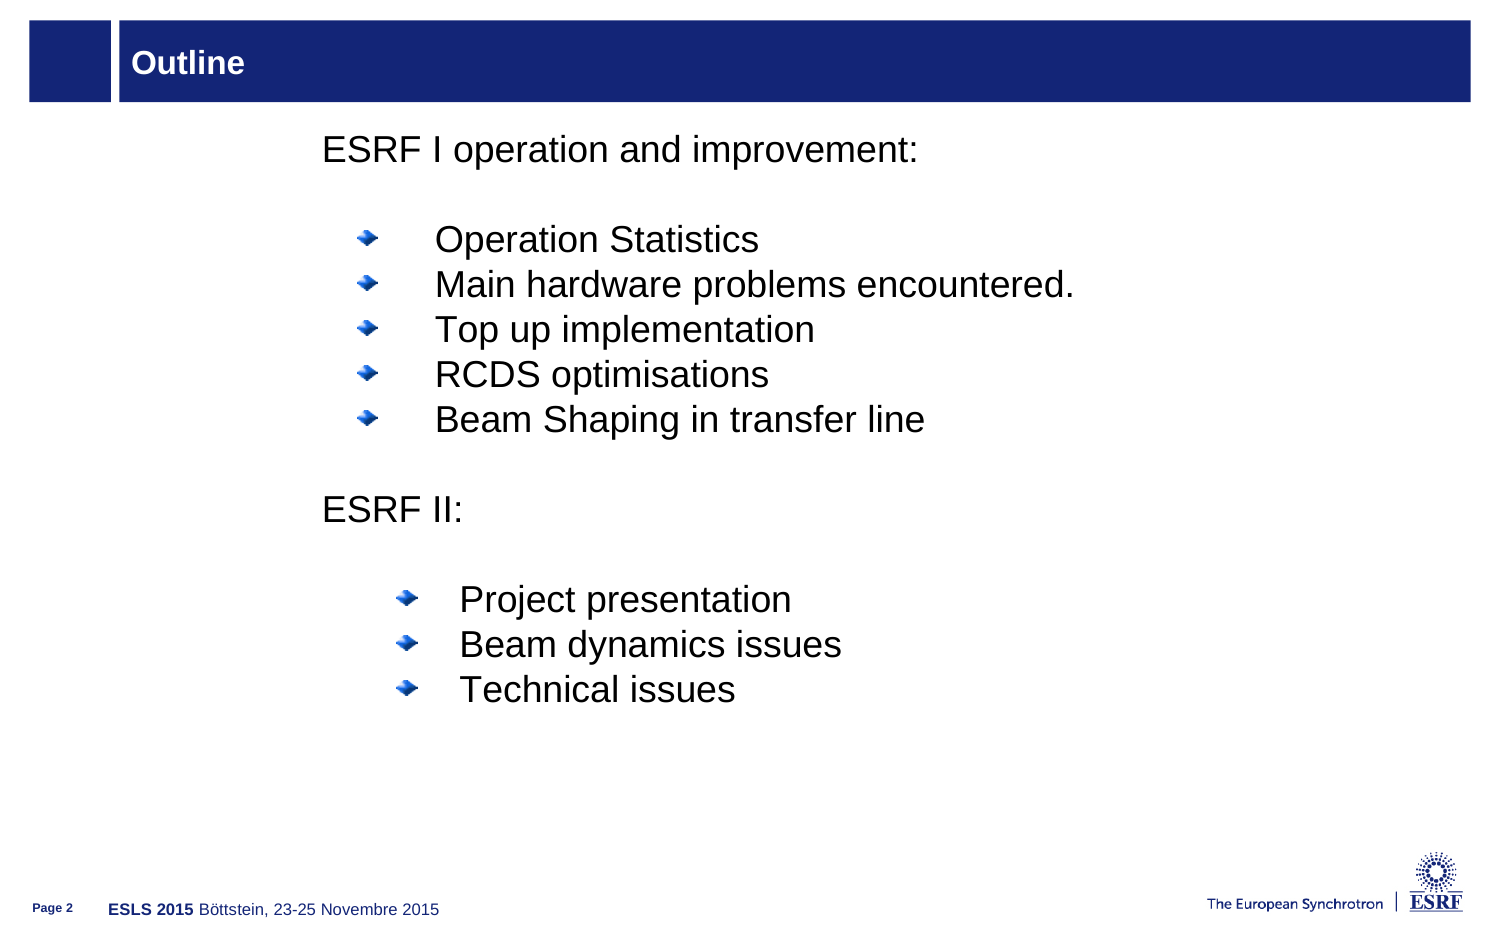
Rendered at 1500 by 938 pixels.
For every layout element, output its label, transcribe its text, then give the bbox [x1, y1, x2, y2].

text_box Page <numéro> [32, 886, 101, 916]
text_box ESRF I operation and improvement: Operation Statistics Main hardware problems encountered. Top up implementation RCDS optimisations Beam Shaping in transfer line ESRF II: Project presentation Beam dynamics issues Technical issues [307, 117, 1090, 853]
text_box ESLS 2015 Böttstein, 23-25 Novembre 2015 [108, 889, 1113, 920]
title Outline [119, 20, 1471, 103]
picture [1175, 831, 1500, 938]
